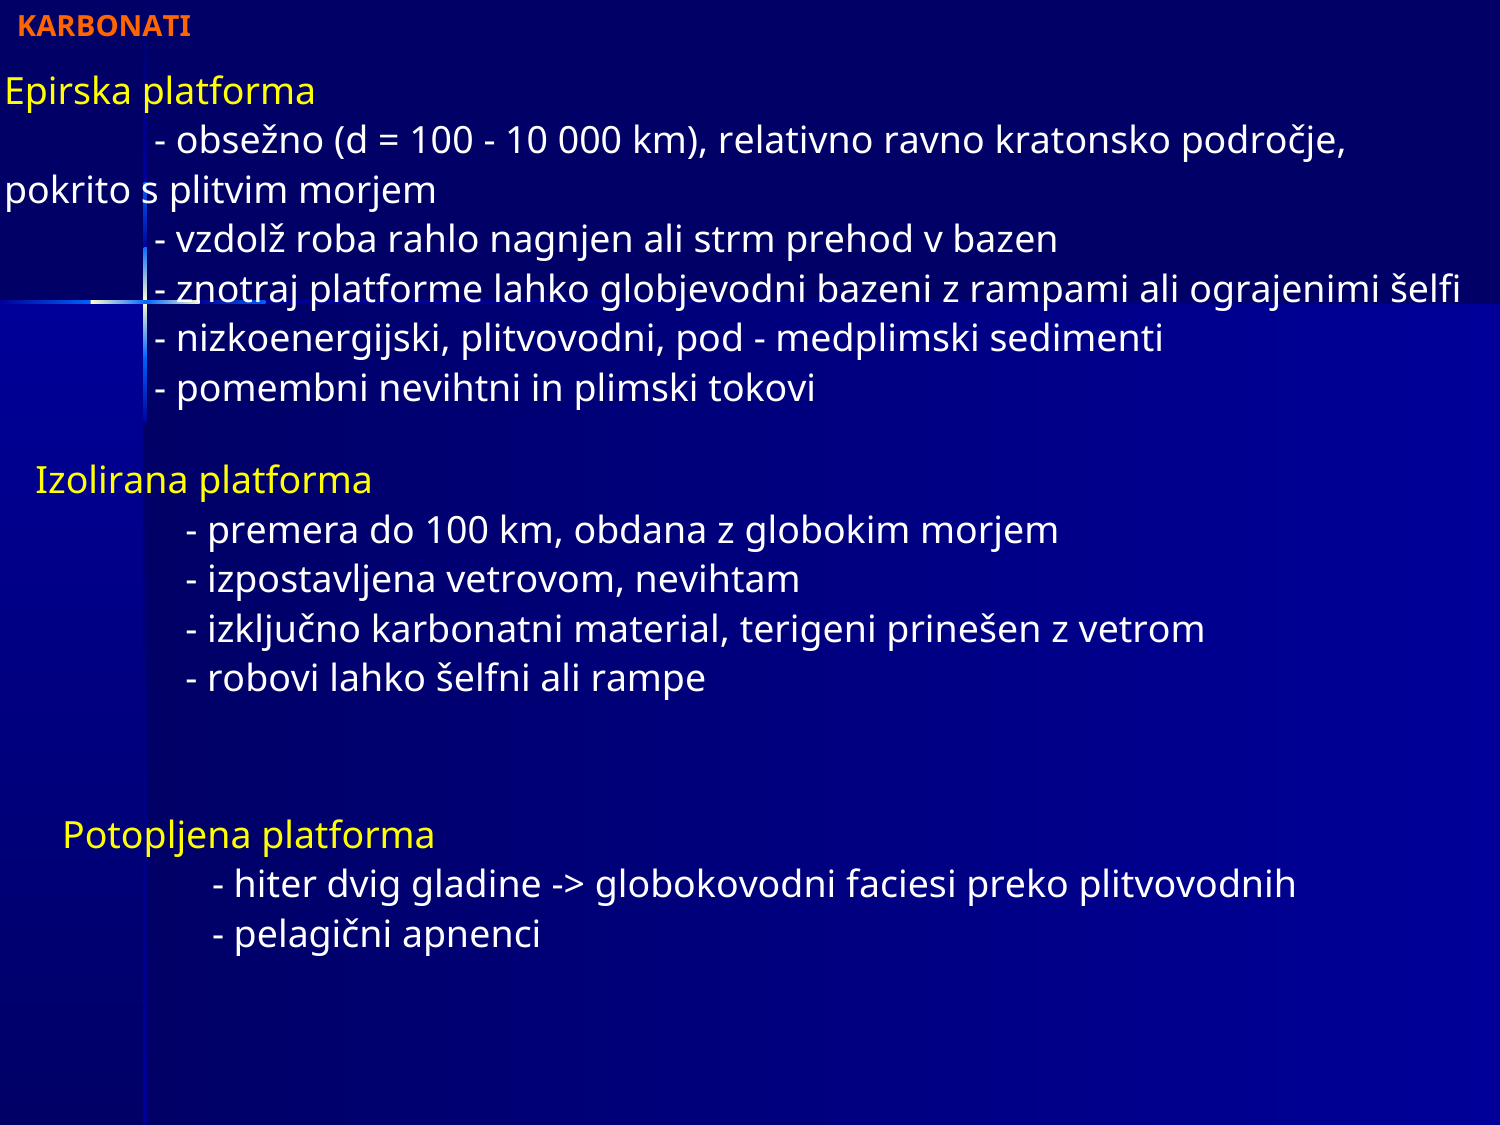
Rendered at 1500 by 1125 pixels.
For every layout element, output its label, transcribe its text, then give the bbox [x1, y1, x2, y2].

text_box KARBONATI [2, 0, 207, 51]
text_box Izolirana platforma - premera do 100 km, obdana z globokim morjem - izpostavljena vetrovom, nevihtam - izključno karbonatni material, terigeni prinešen z vetrom - robovi lahko šelfni ali rampe [20, 444, 1222, 708]
text_box Potopljena platforma - hiter dvig gladine -> globokovodni faciesi preko plitvovodnih - pelagični apnenci [47, 798, 1314, 963]
text_box Epirska platforma - obsežno (d = 100 - 10 000 km), relativno ravno kratonsko področje, pokrito s plitvim morjem - vzdolž roba rahlo nagnjen ali strm prehod v bazen - znotraj platforme lahko globjevodni bazeni z rampami ali ograjenimi šelfi - nizkoenergijski, plitvovodni, pod - medplimski sedimenti - pomembni nevihtni in plimski tokovi [0, 54, 1478, 417]
